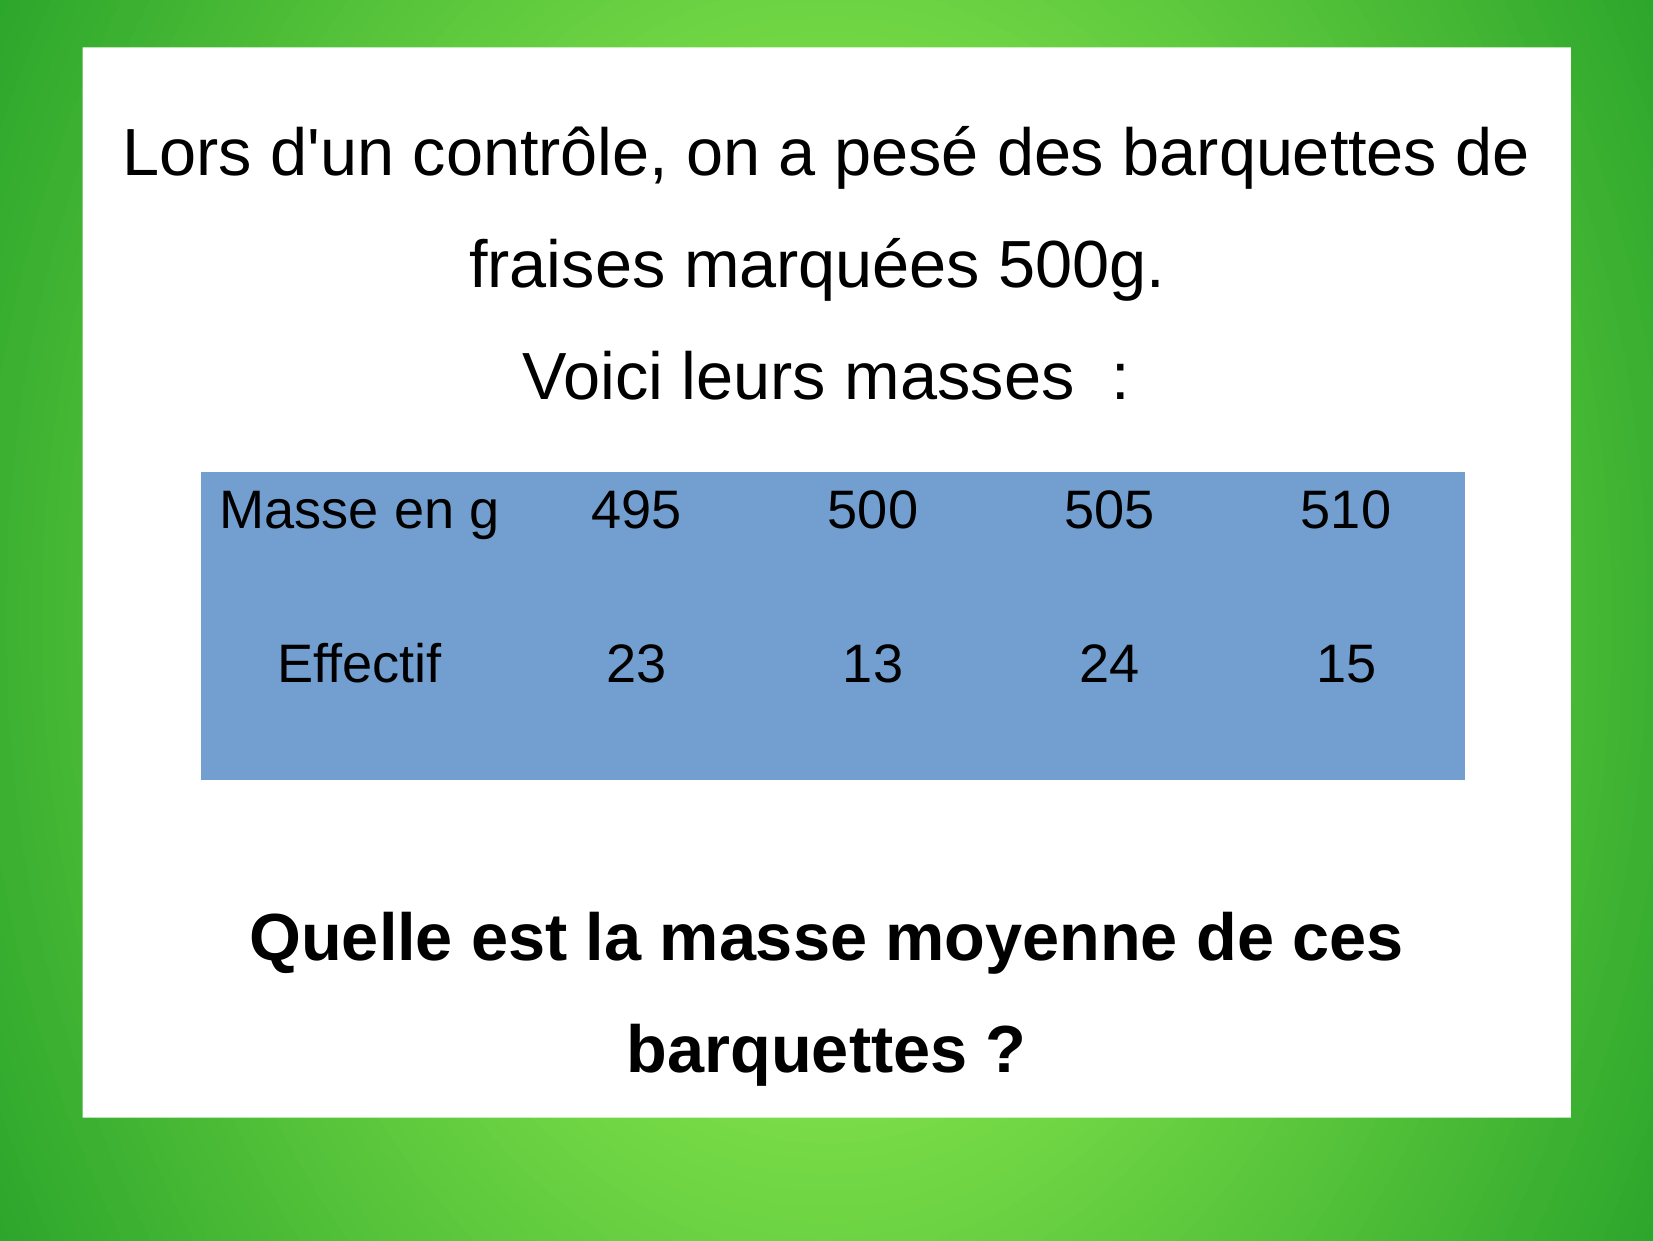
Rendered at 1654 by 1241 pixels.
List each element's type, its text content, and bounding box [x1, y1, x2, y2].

table_header Masse en g [201, 472, 518, 626]
table_header 500 [755, 472, 991, 626]
table_cell 24 [991, 626, 1228, 780]
table_cell 15 [1228, 626, 1465, 780]
table_header 510 [1228, 472, 1465, 626]
picture [0, 0, 1654, 1241]
table_cell 13 [755, 626, 991, 780]
table_cell Effectif [201, 626, 518, 780]
table_cell 23 [518, 626, 755, 780]
table_header 495 [518, 472, 755, 626]
subtitle Lors d'un contrôle, on a pesé des barquettes de fraises marquées 500g. Voici leurs masses : Quelle est la masse moyenne de ces barquettes ? [82, 47, 1571, 1118]
table_header 505 [991, 472, 1228, 626]
